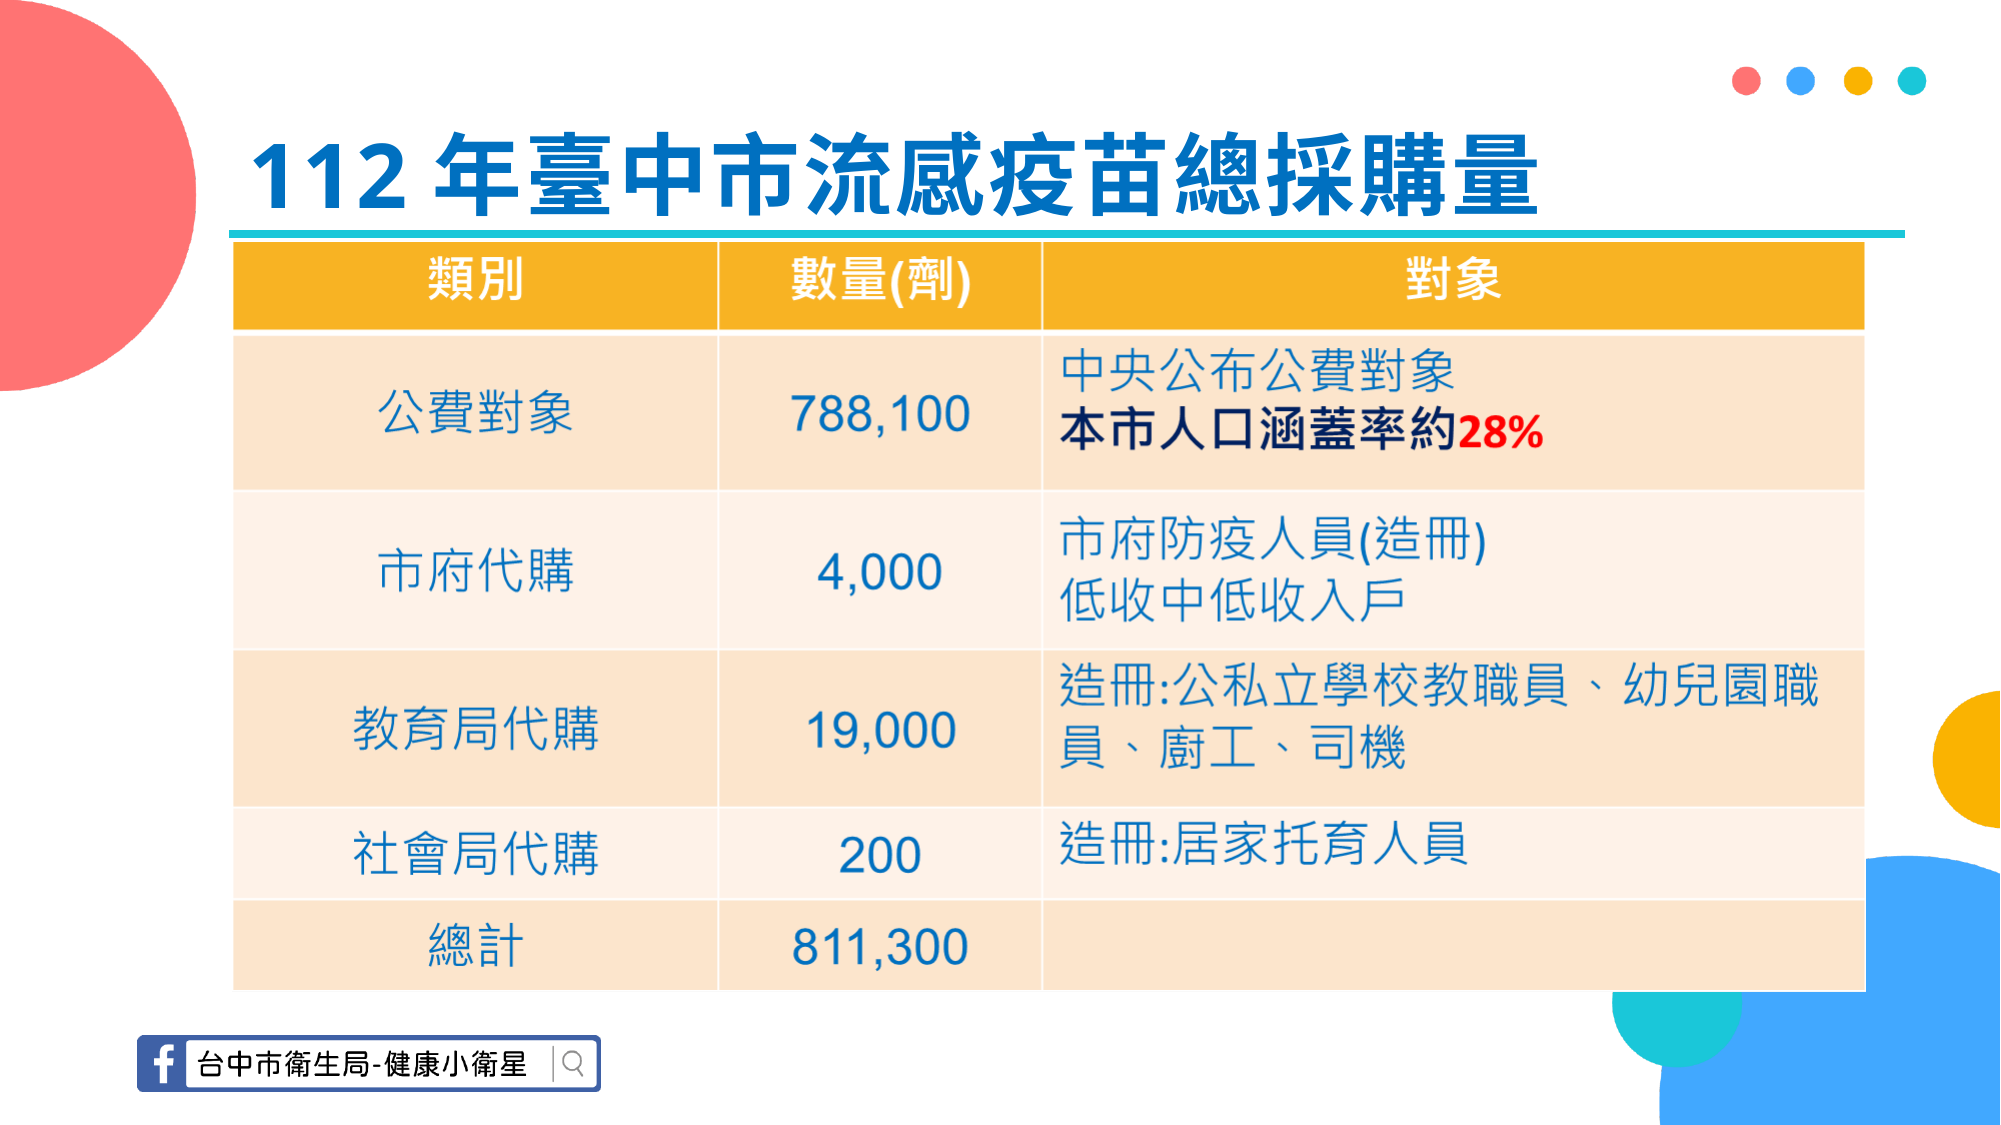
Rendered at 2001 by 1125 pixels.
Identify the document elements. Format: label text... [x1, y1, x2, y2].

picture [232, 234, 1866, 1008]
title 112年臺中市流感疫苗總採購量 [233, 71, 1641, 234]
text_box 2 [1412, 1031, 1973, 1092]
